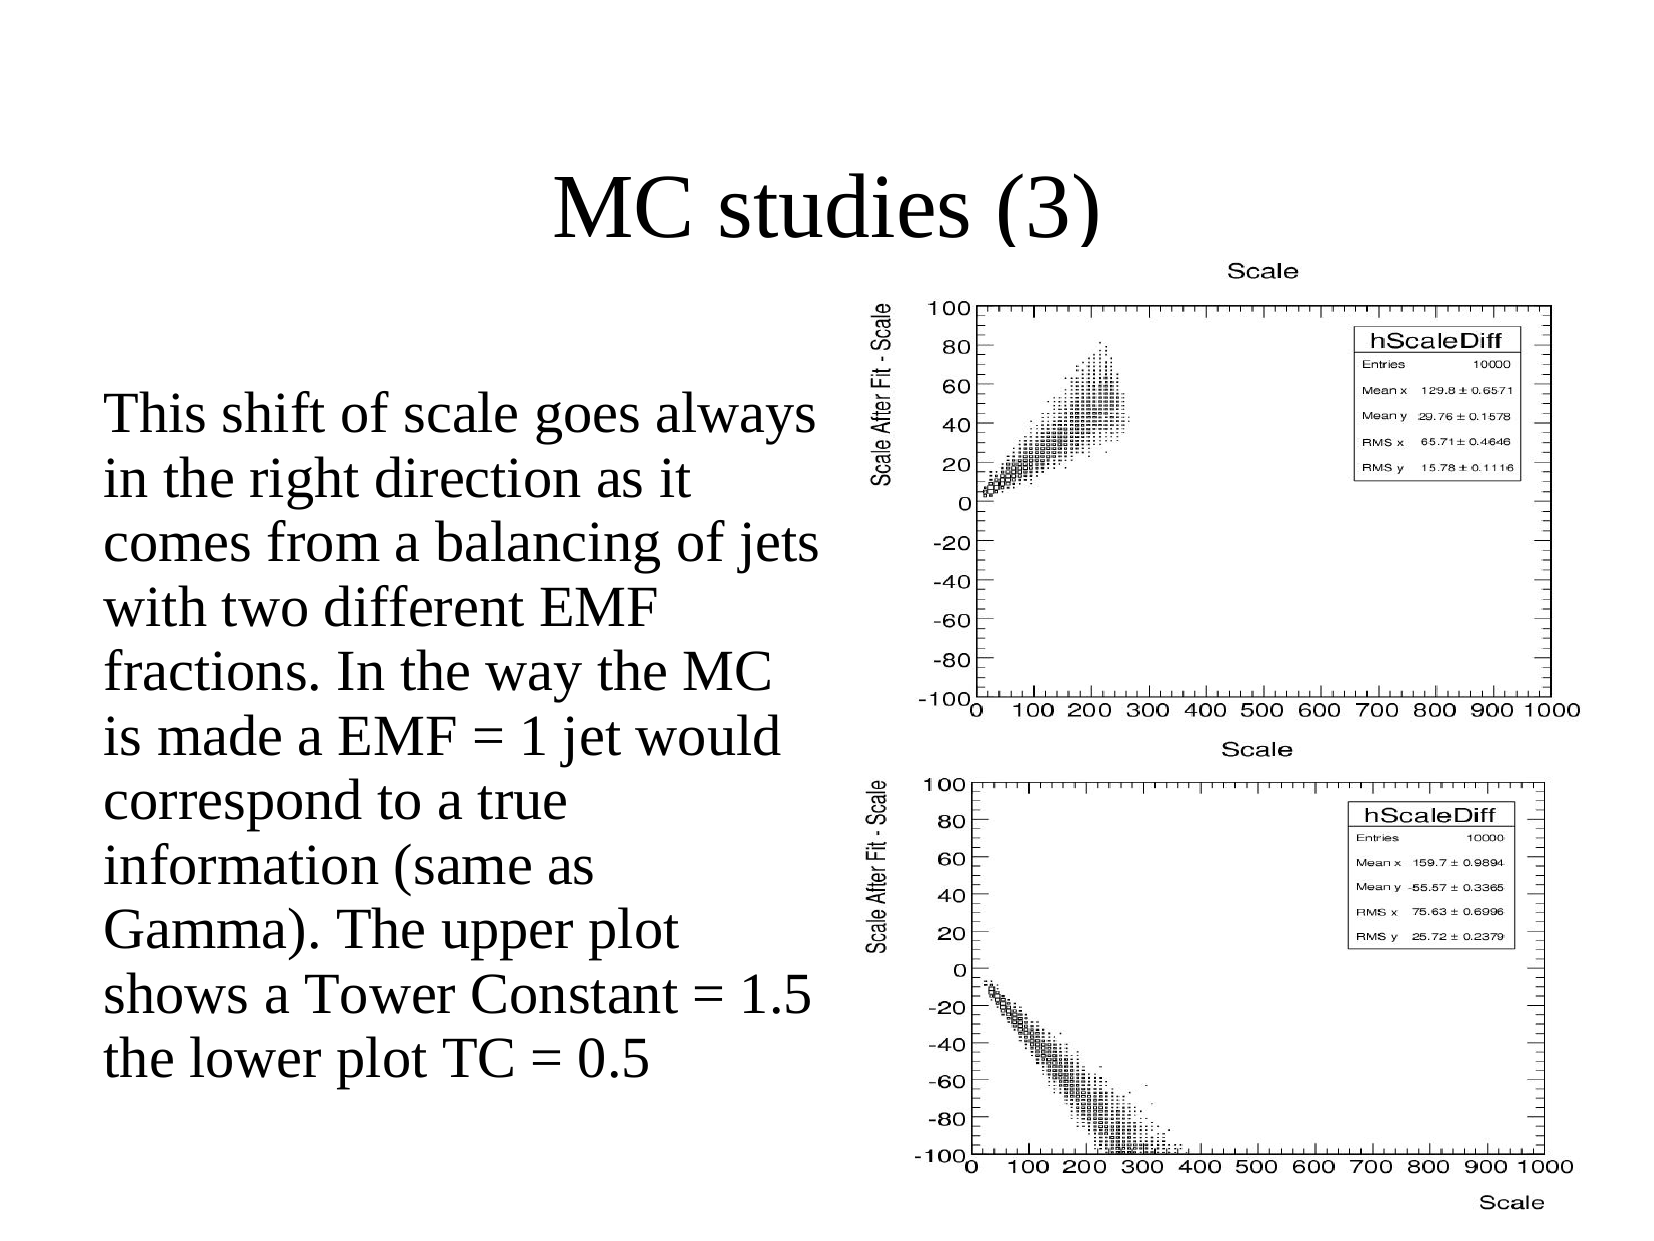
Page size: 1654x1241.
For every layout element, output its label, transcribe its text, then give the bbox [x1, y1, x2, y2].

subtitle This shift of scale goes always in the right direction as it comes from a balancing of jets with two different EMF fractions. In the way the MC is made a EMF = 1 jet would correspond to a true information (same as Gamma). The upper plot shows a Tower Constant = 1.5 the lower plot TC = 0.5 [103, 292, 825, 1179]
title MC studies (3) [121, 102, 1534, 311]
picture [842, 247, 1595, 1219]
